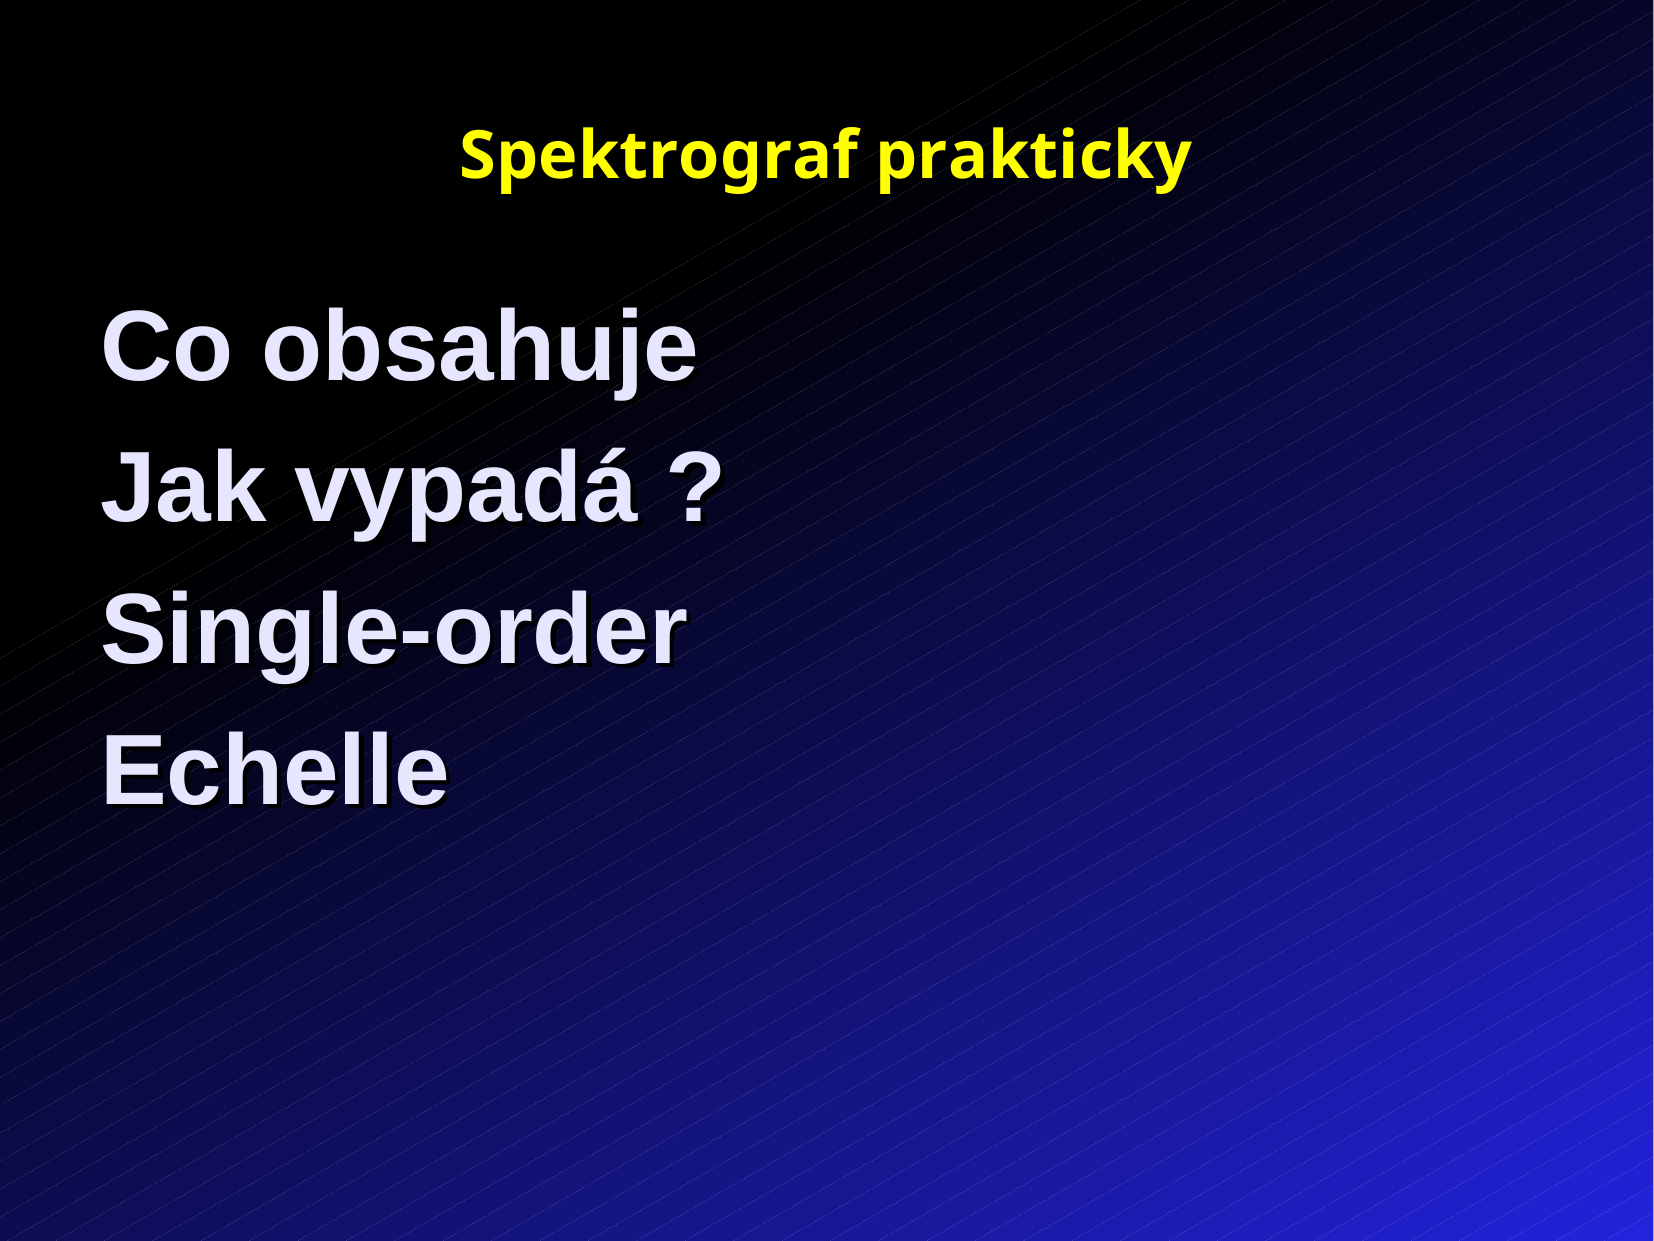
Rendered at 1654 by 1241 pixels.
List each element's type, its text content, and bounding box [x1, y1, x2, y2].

title Spektrograf prakticky [82, 56, 1571, 250]
list Co obsahuje Jak vypadá ? Single-order Echelle [82, 290, 1571, 1094]
